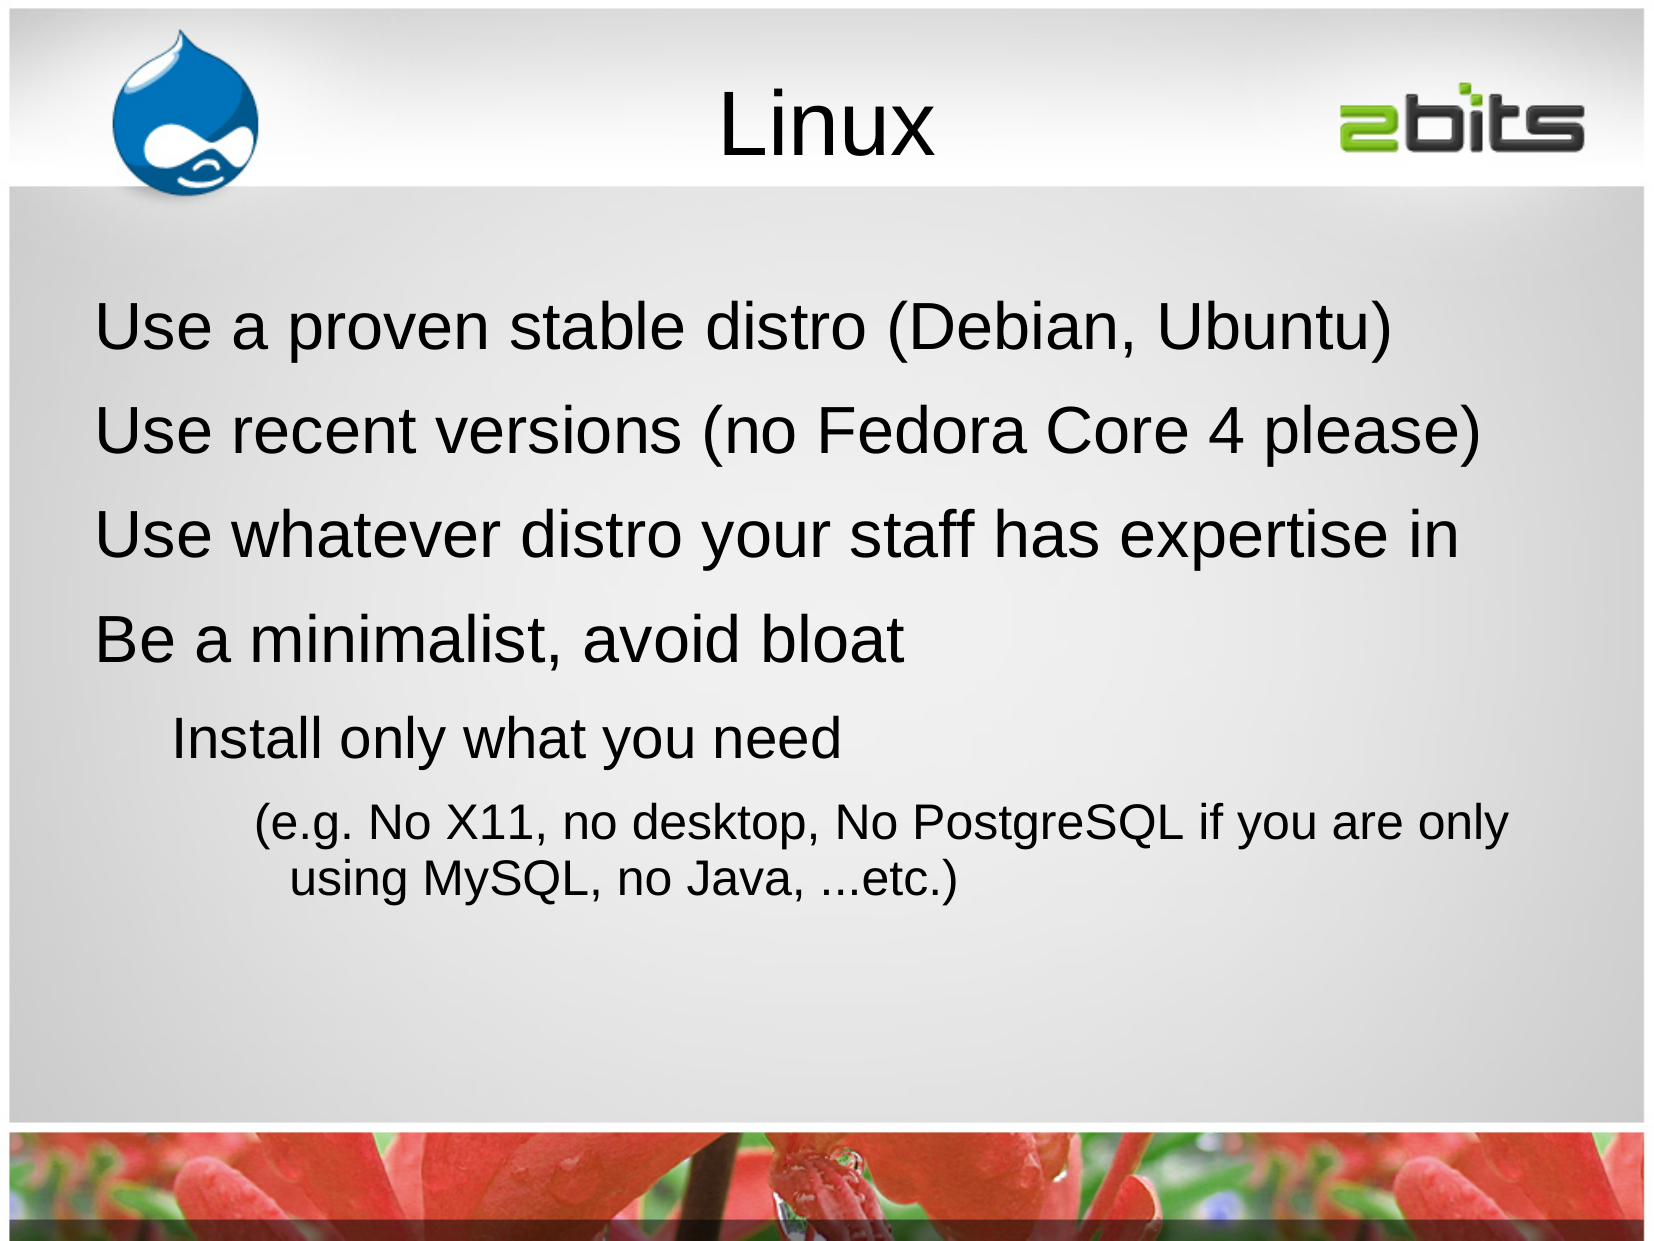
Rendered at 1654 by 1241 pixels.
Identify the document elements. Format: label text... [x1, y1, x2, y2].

list Use a proven stable distro (Debian, Ubuntu) Use recent versions (no Fedora Core 4 please) Use whatever distro your staff has expertise in Be a minimalist, avoid bloat Install only what you need (e.g. No X11, no desktop, No PostgreSQL if you are only using MySQL, no Java, ...etc.) [76, 288, 1565, 1093]
picture [0, 0, 1654, 1241]
title Linux [82, 27, 1571, 220]
